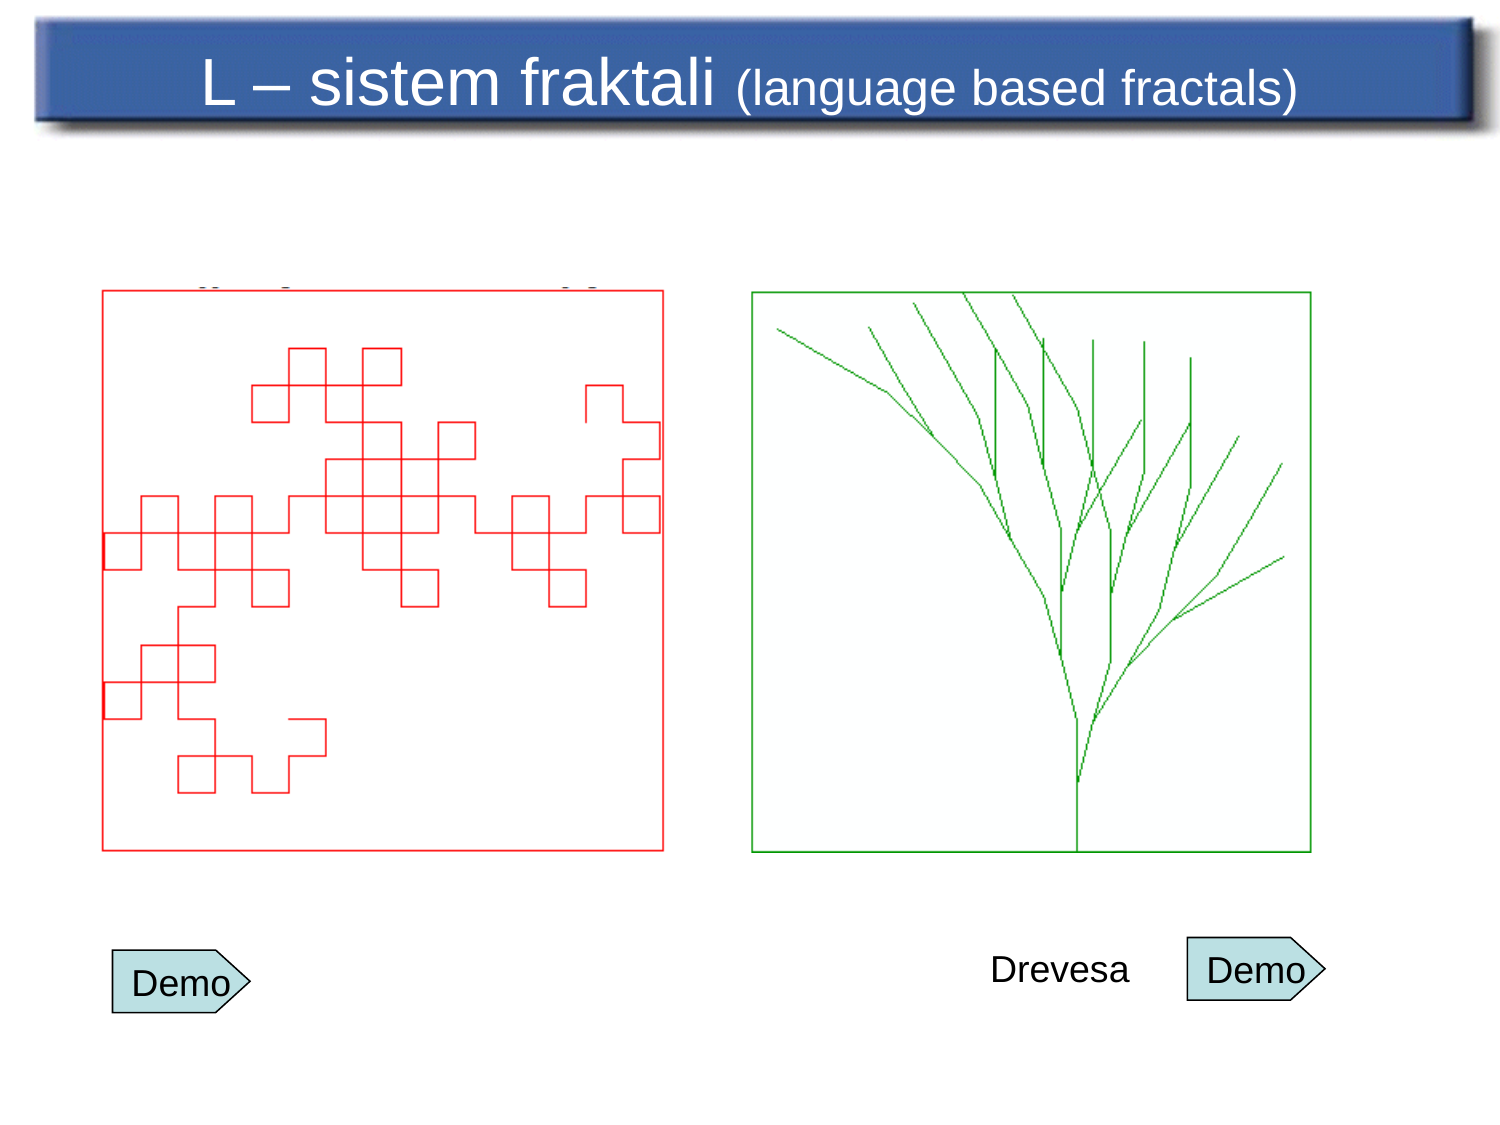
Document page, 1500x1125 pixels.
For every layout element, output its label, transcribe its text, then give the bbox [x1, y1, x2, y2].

picture [99, 287, 669, 855]
text_box Drevesa [975, 937, 1145, 998]
text_box Demo [112, 950, 251, 1013]
title L – sistem fraktali (language based fractals) [75, 31, 1426, 127]
picture [33, 14, 1500, 141]
picture [750, 287, 1315, 853]
text_box Demo [1187, 937, 1326, 1001]
